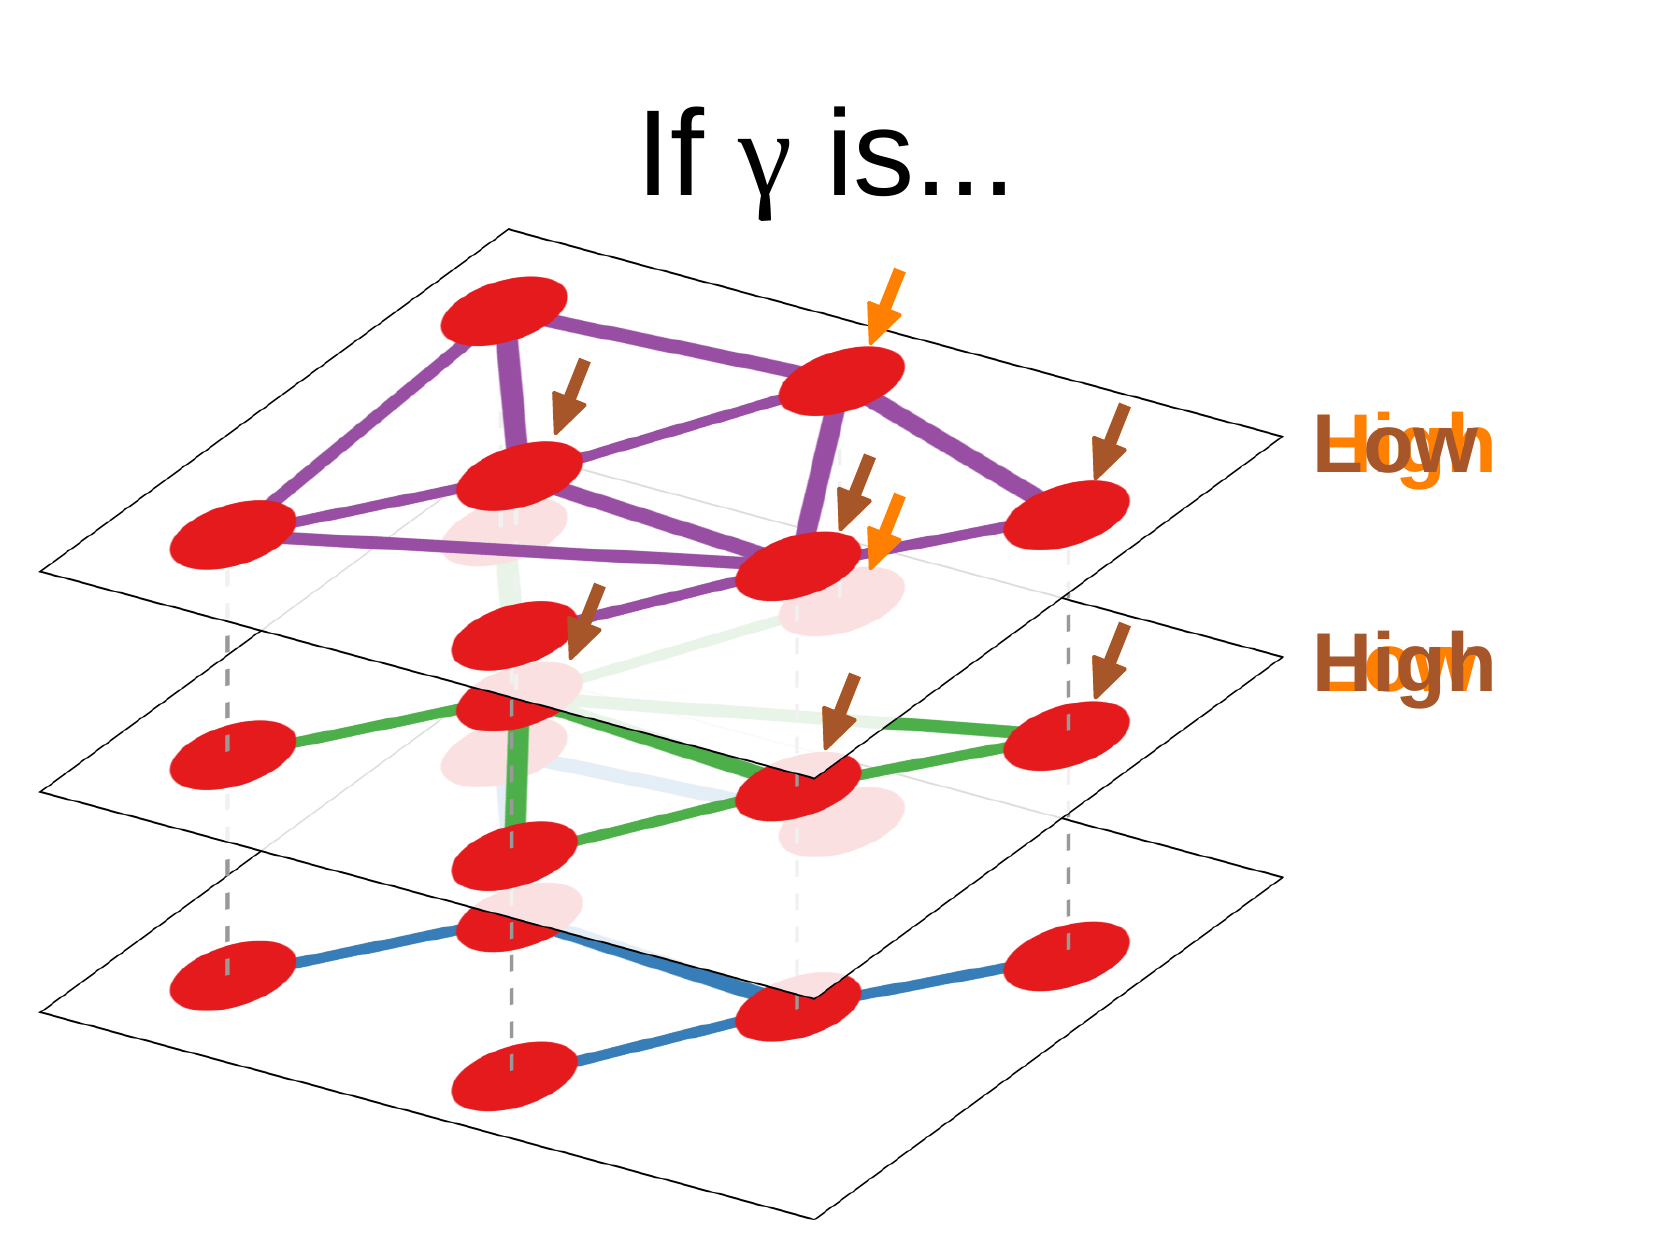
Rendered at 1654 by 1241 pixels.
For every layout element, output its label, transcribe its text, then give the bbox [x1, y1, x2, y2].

text_box High [1297, 608, 1513, 702]
text_box Low [1297, 390, 1513, 483]
picture [38, 228, 1284, 1220]
title If γ is... [82, 49, 1571, 257]
